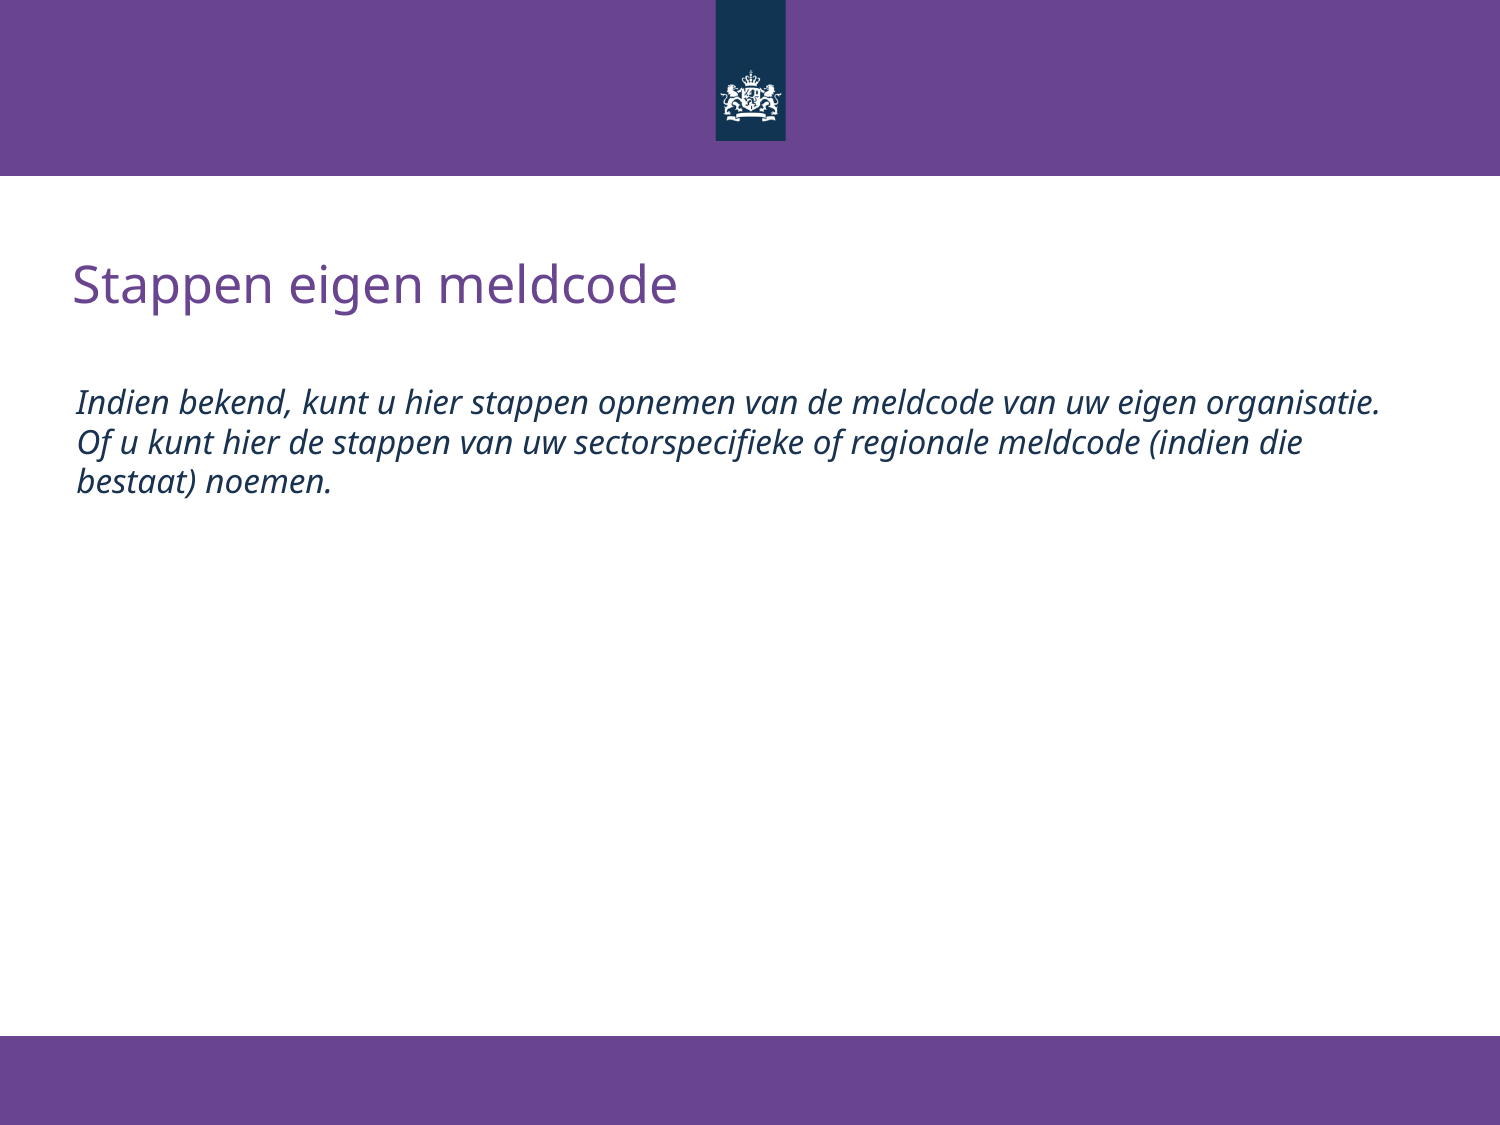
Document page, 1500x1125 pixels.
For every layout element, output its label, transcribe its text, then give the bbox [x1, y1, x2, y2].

list Indien bekend, kunt u hier stappen opnemen van de meldcode van uw eigen organisatie. Of u kunt hier de stappen van uw sectorspecifieke of regionale meldcode (indien die bestaat) noemen. [61, 373, 1412, 1020]
title Stappen eigen meldcode [57, 243, 1408, 338]
